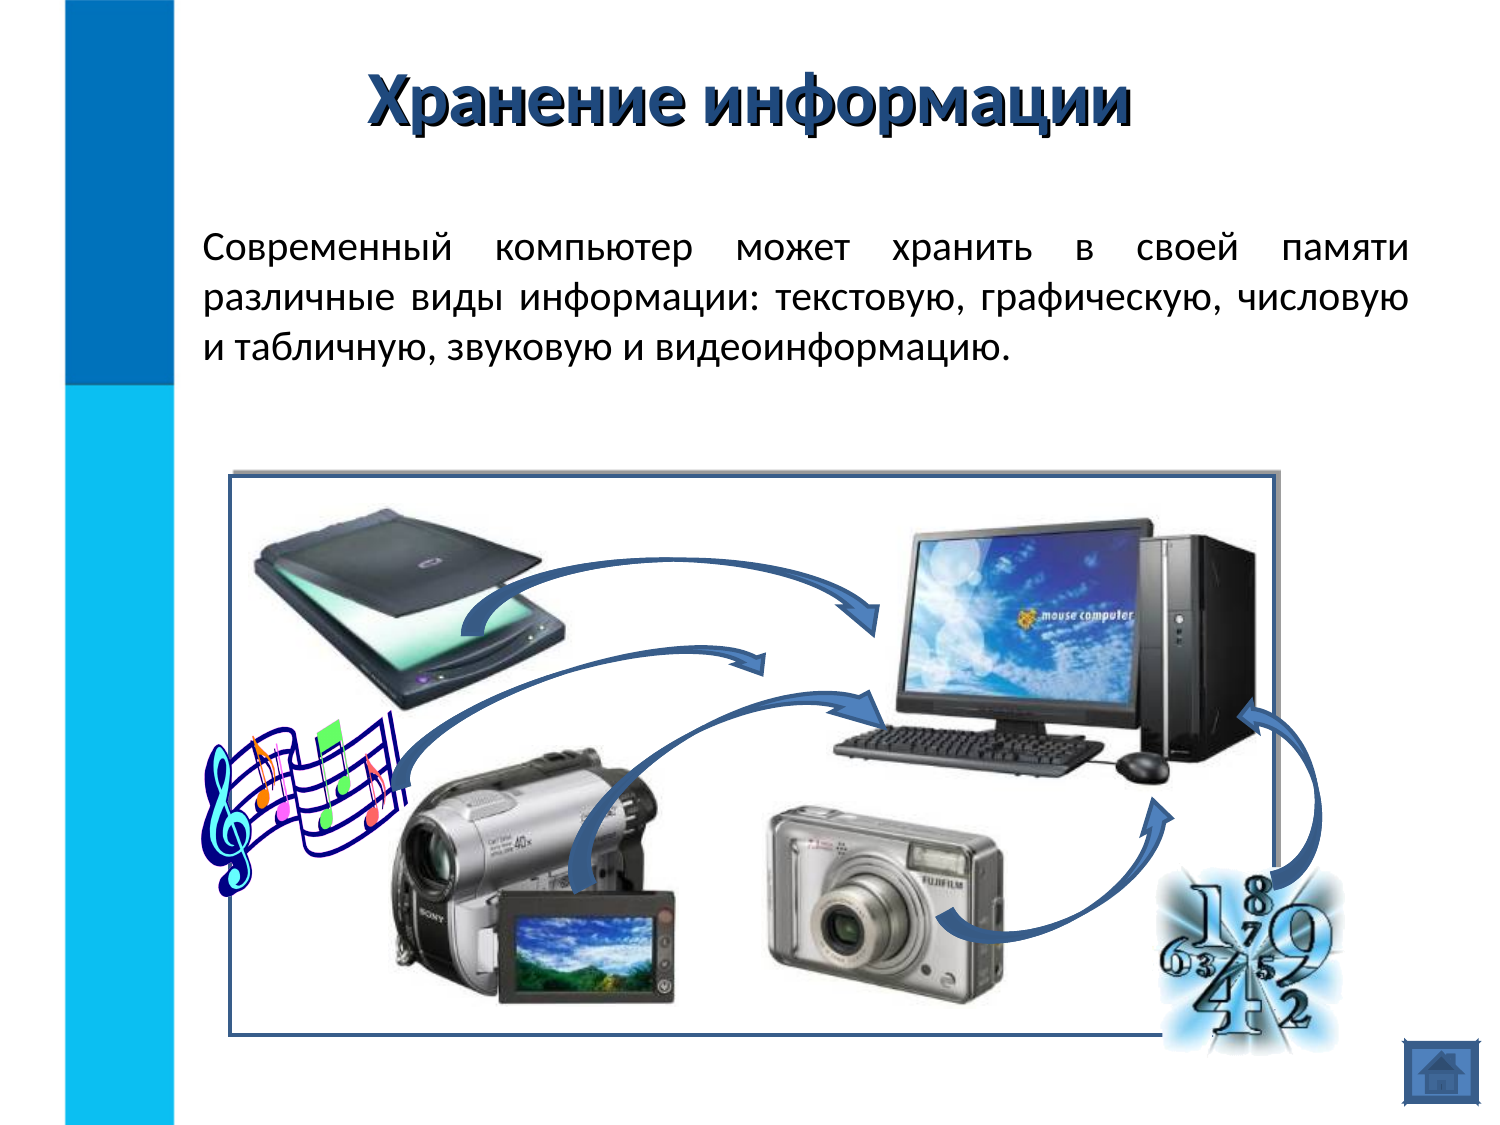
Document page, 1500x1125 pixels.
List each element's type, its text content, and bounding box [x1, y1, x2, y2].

text_box [1407, 1042, 1477, 1102]
list Современный компьютер может хранить в своей памяти различные виды информации: текстовую, графическую, числовую и табличную, звуковую и видеоинформацию. [187, 210, 1425, 476]
text_box [230, 475, 1321, 1035]
picture [0, 0, 1500, 1125]
title Хранение информации [75, 0, 1426, 188]
